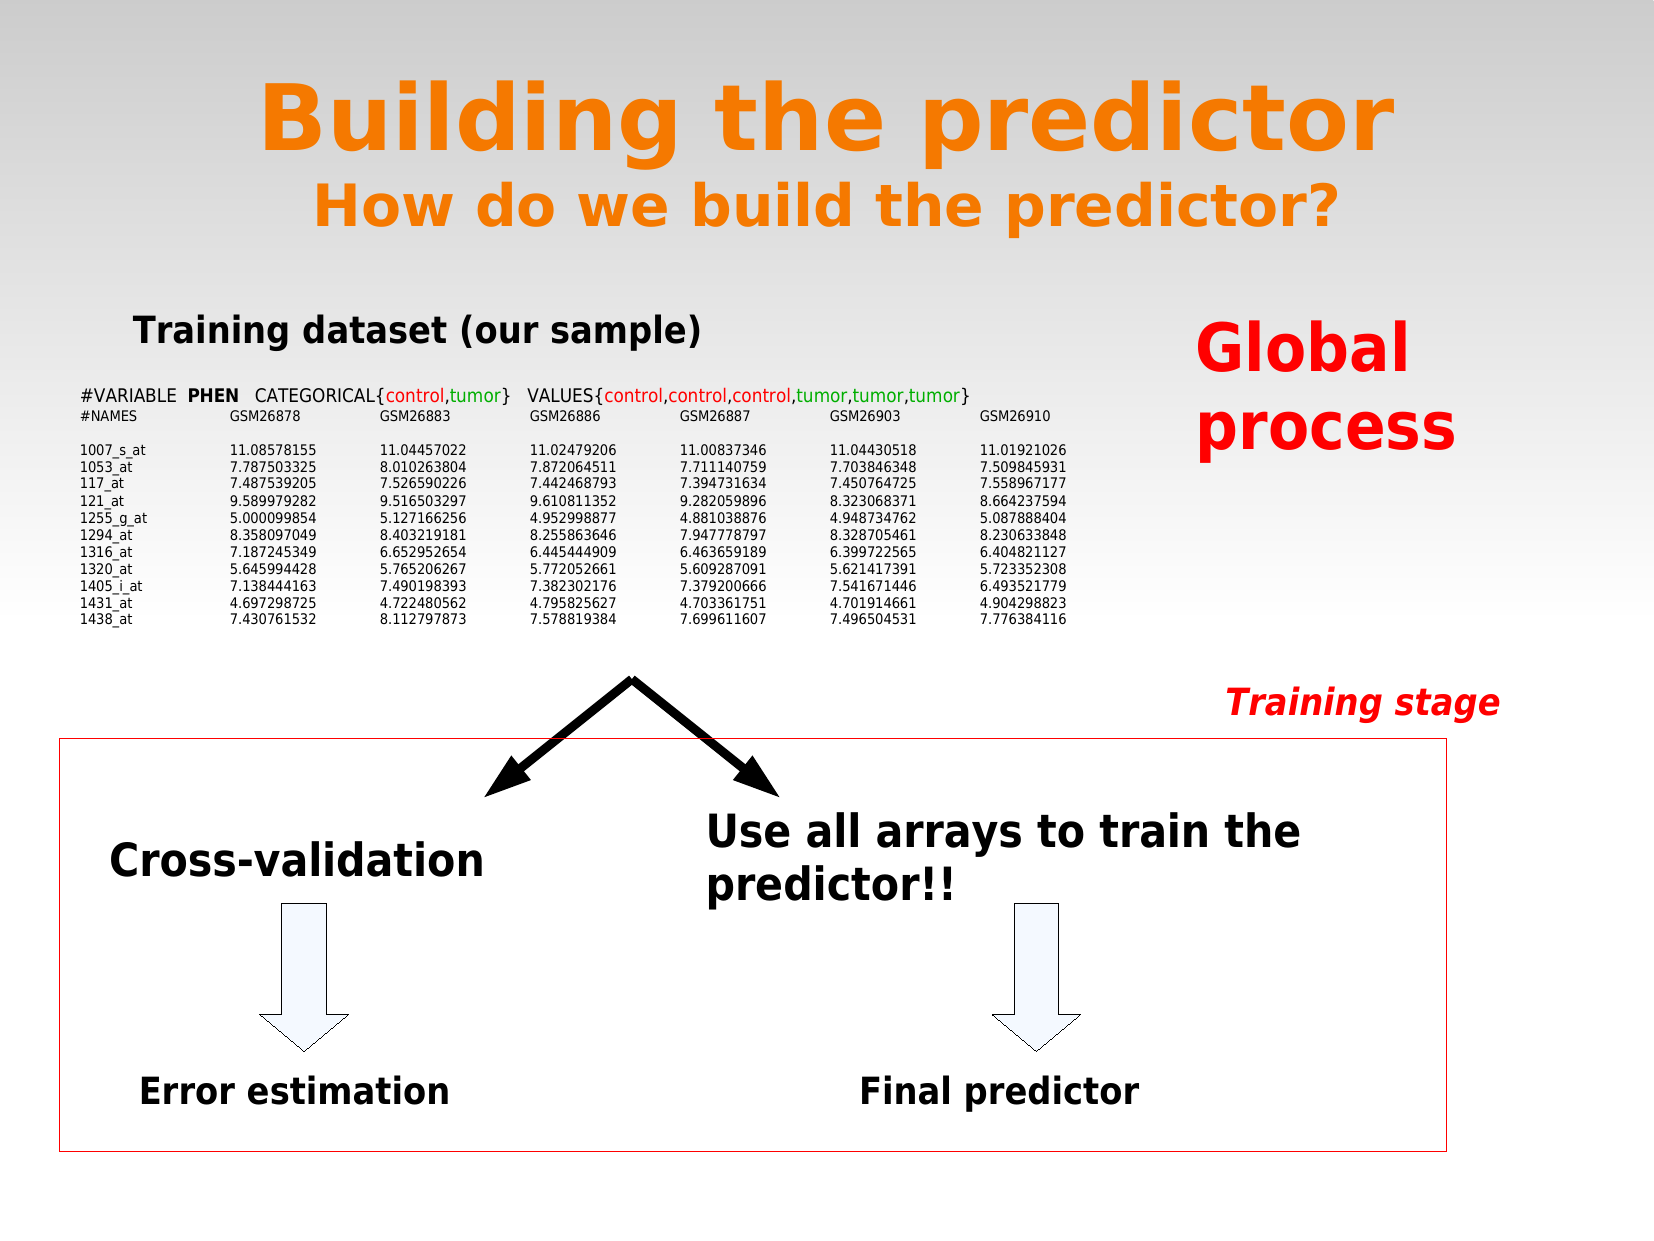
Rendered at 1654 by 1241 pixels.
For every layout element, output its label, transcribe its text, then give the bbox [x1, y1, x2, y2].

text_box Training dataset (our sample) [118, 301, 798, 360]
text_box Cross-validation [94, 826, 567, 895]
text_box Error estimation [124, 1062, 508, 1122]
text_box Training stage [1210, 673, 1595, 732]
title Building the predictor How do we build the predictor? [82, 49, 1571, 257]
text_box Final predictor [844, 1062, 1229, 1122]
text_box [992, 903, 1081, 1052]
text_box #VARIABLE PHEN CATEGORICAL{control,tumor} VALUES{control,control,control,tumor,tumor,tumor} #NAMES GSM26878 GSM26883 GSM26886 GSM26887 GSM26903 GSM26910 1007_s_at 11.08578155 11.04457022 11.02479206 11.00837346 11.04430518 11.01921026 1053_at 7.787503325 8.010263804 7.872064511 7.711140759 7.703846348 7.509845931 117_at 7.487539205 7.526590226 7.442468793 7.394731634 7.450764725 7.558967177 121_at 9.589979282 9.516503297 9.610811352 9.282059896 8.323068371 8.664237594 1255_g_at 5.000099854 5.127166256 4.952998877 4.881038876 4.948734762 5.087888404 1294_at 8.358097049 8.403219181 8.255863646 7.947778797 8.328705461 8.230633848 1316_at 7.187245349 6.652952654 6.445444909 6.463659189 6.399722565 6.404821127 1320_at 5.645994428 5.765206267 5.772052661 5.609287091 5.621417391 5.723352308 1405_i_at 7.138444163 7.490198393 7.382302176 7.379200666 7.541671446 6.493521779 1431_at 4.697298725 4.722480562 4.795825627 4.703361751 4.701914661 4.904298823 1438_at 7.430761532 8.112797873 7.578819384 7.699611607 7.496504531 7.776384116 [64, 378, 1099, 674]
text_box Global process [1181, 302, 1565, 473]
text_box [259, 903, 349, 1052]
text_box Use all arrays to train the predictor!! [690, 797, 1388, 919]
